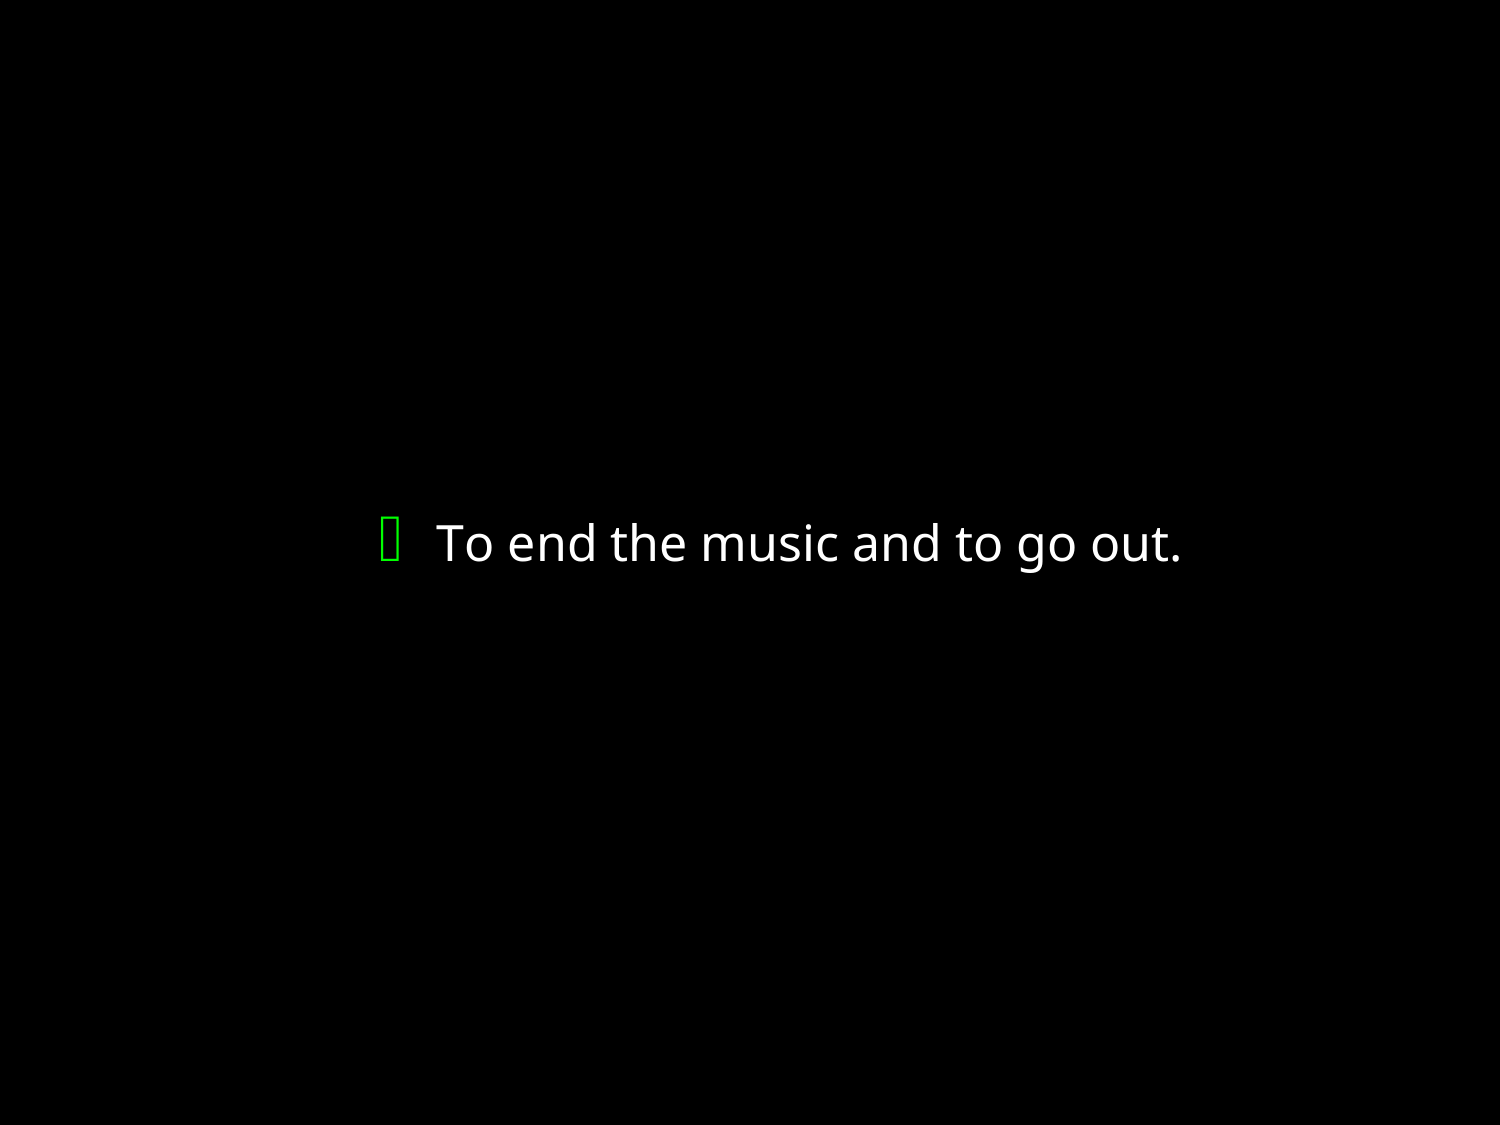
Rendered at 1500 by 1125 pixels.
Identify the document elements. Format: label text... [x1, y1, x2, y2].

text_box To end the music and to go out. [225, 487, 1338, 583]
